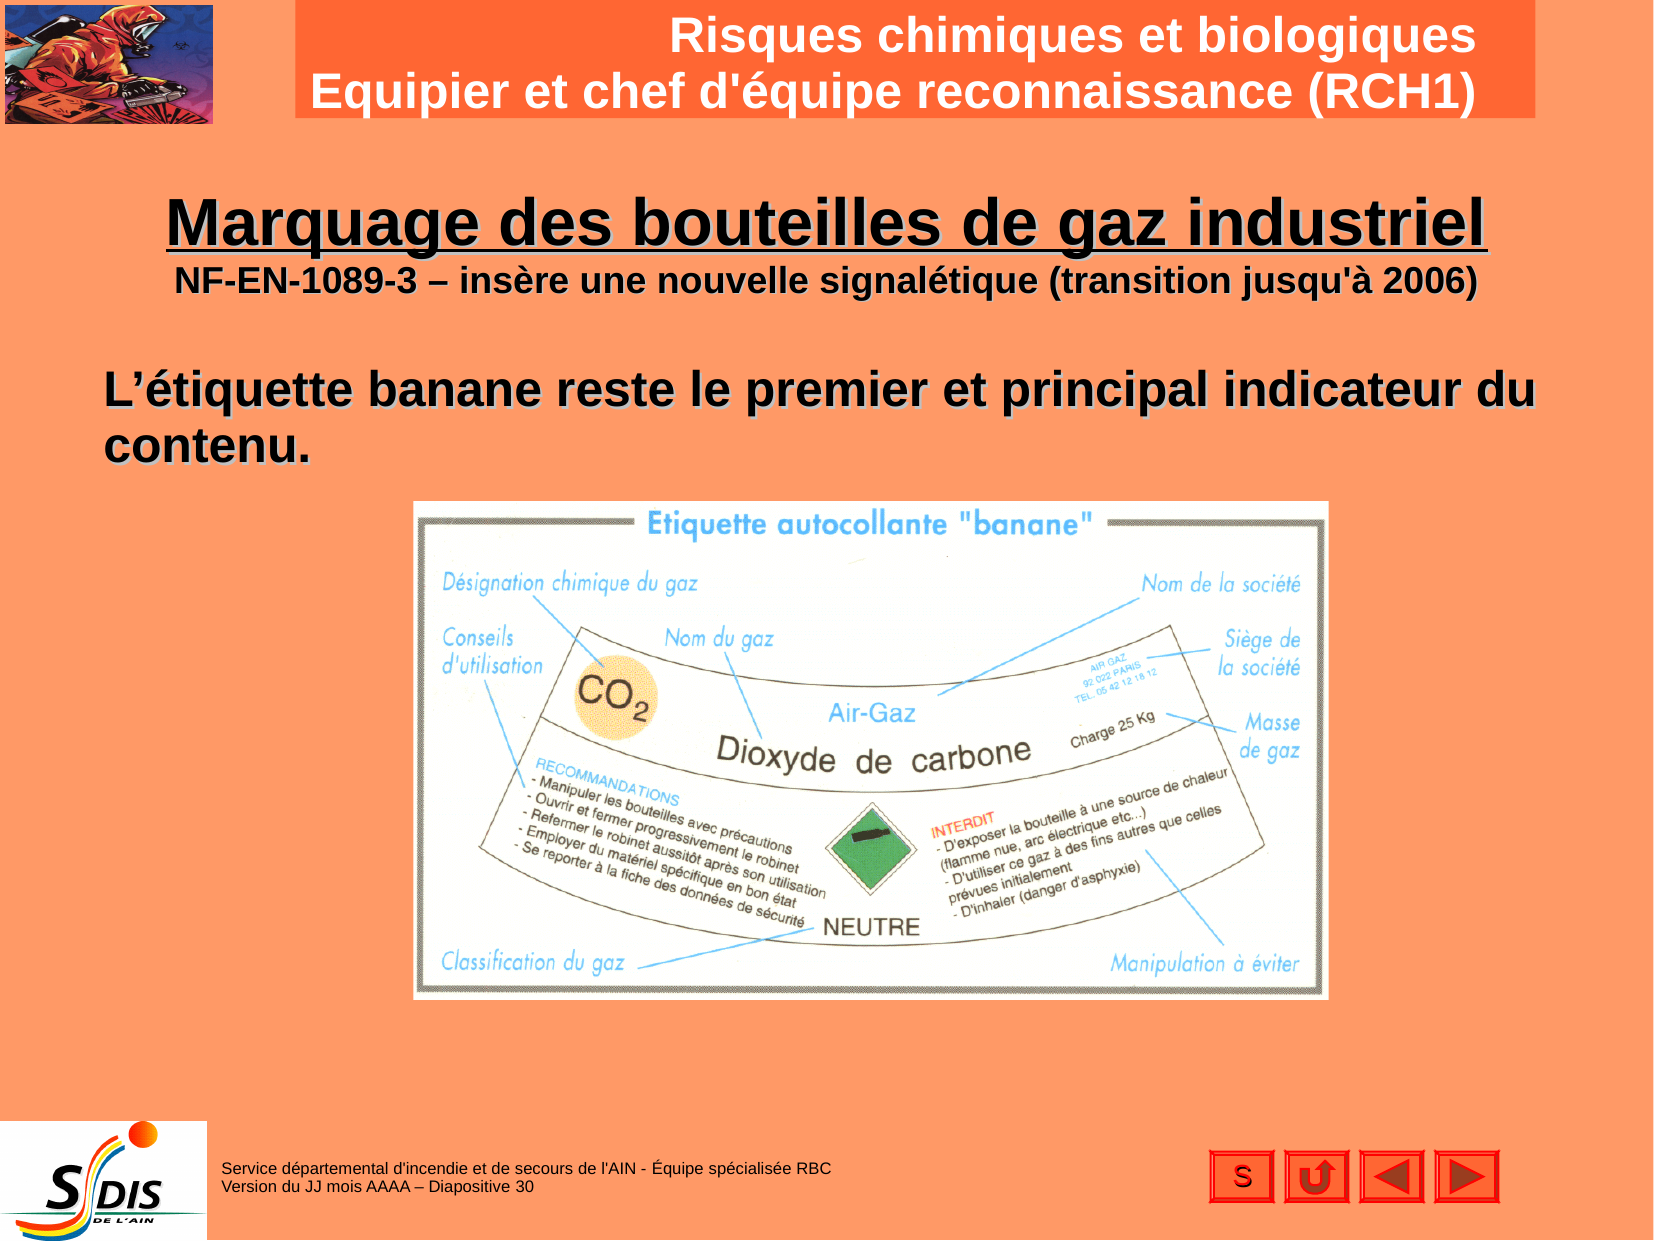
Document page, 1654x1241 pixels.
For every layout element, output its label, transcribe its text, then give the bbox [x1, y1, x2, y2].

picture [5, 5, 213, 124]
text_box [1437, 1151, 1499, 1202]
text_box [1212, 1151, 1274, 1202]
text_box L’étiquette banane reste le premier et principal indicateur du contenu. [88, 354, 1565, 509]
picture [413, 501, 1329, 1004]
text_box [1362, 1151, 1424, 1202]
text_box Marquage des bouteilles de gaz industriel NF-EN-1089-3 – insère une nouvelle signalétique (transition jusqu'à 2006) [118, 177, 1536, 310]
text_box S [1217, 1151, 1267, 1200]
text_box [1287, 1151, 1349, 1202]
picture [0, 1121, 207, 1241]
